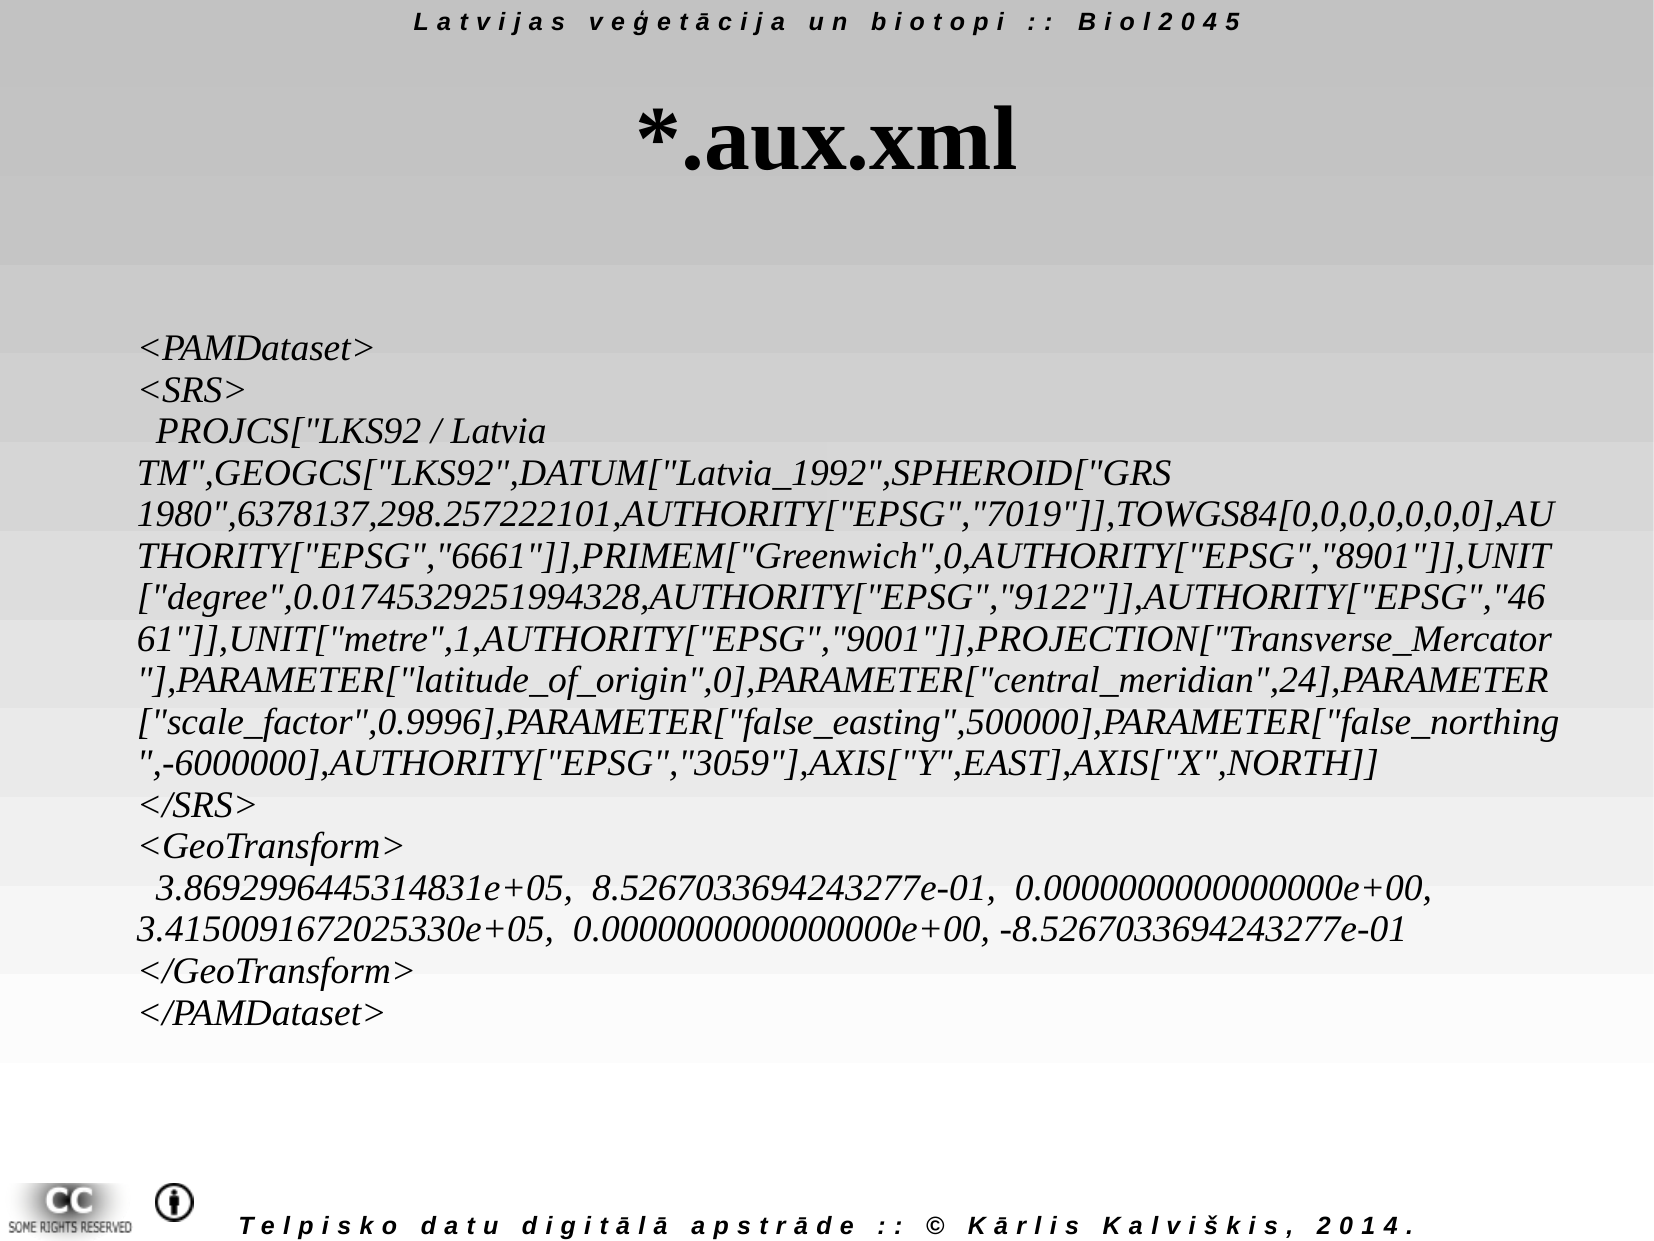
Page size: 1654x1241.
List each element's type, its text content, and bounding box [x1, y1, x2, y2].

picture [0, 0, 1654, 1241]
title *.aux.xml [29, 43, 1625, 234]
text_box <PAMDataset> <SRS> PROJCS["LKS92 / Latvia TM",GEOGCS["LKS92",DATUM["Latvia_1992",SPHEROID["GRS 1980",6378137,298.257222101,AUTHORITY["EPSG","7019"]],TOWGS84[0,0,0,0,0,0,0],AUTHORITY["EPSG","6661"]],PRIMEM["Greenwich",0,AUTHORITY["EPSG","8901"]],UNIT["degree",0.01745329251994328,AUTHORITY["EPSG","9122"]],AUTHORITY["EPSG","4661"]],UNIT["metre",1,AUTHORITY["EPSG","9001"]],PROJECTION["Transverse_Mercator"],PARAMETER["latitude_of_origin",0],PARAMETER["central_meridian",24],PARAMETER["scale_factor",0.9996],PARAMETER["false_easting",500000],PARAMETER["false_northing",-6000000],AUTHORITY["EPSG","3059"],AXIS["Y",EAST],AXIS["X",NORTH]] </SRS> <GeoTransform> 3.8692996445314831e+05, 8.5267033694243277e-01, 0.0000000000000000e+00, 3.4150091672025330e+05, 0.0000000000000000e+00, -8.5267033694243277e-01 </GeoTransform> </PAMDataset> [122, 319, 1578, 1041]
